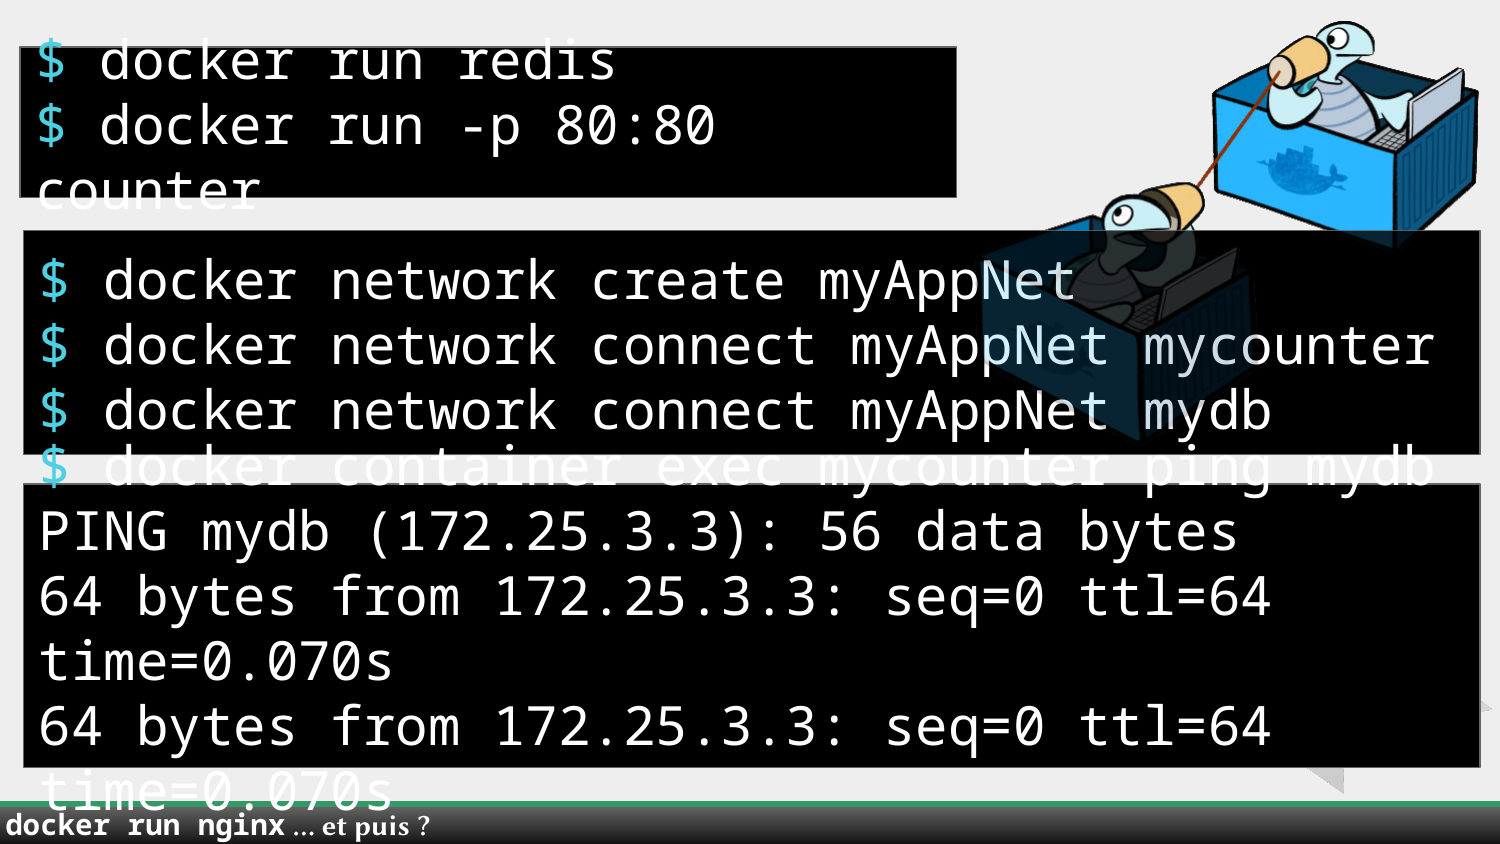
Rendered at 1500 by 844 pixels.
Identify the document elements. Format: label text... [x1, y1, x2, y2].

text_box $ docker network create myAppNet $ docker network connect myAppNet mycounter $ docker network connect myAppNet mydb [23, 230, 1025, 455]
title docker run nginx … et puis ? [5, 801, 1075, 844]
picture [1187, 587, 1492, 794]
text_box $ docker container exec mycounter ping mydb PING mydb (172.25.3.3): 56 data bytes 64 bytes from 172.25.3.3: seq=0 ttl=64 time=0.070s 64 bytes from 172.25.3.3: seq=0 ttl=64 time=0.070s [23, 484, 1480, 768]
text_box $ docker run redis $ docker run -p 80:80 counter [20, 47, 957, 198]
picture [972, 17, 1482, 449]
